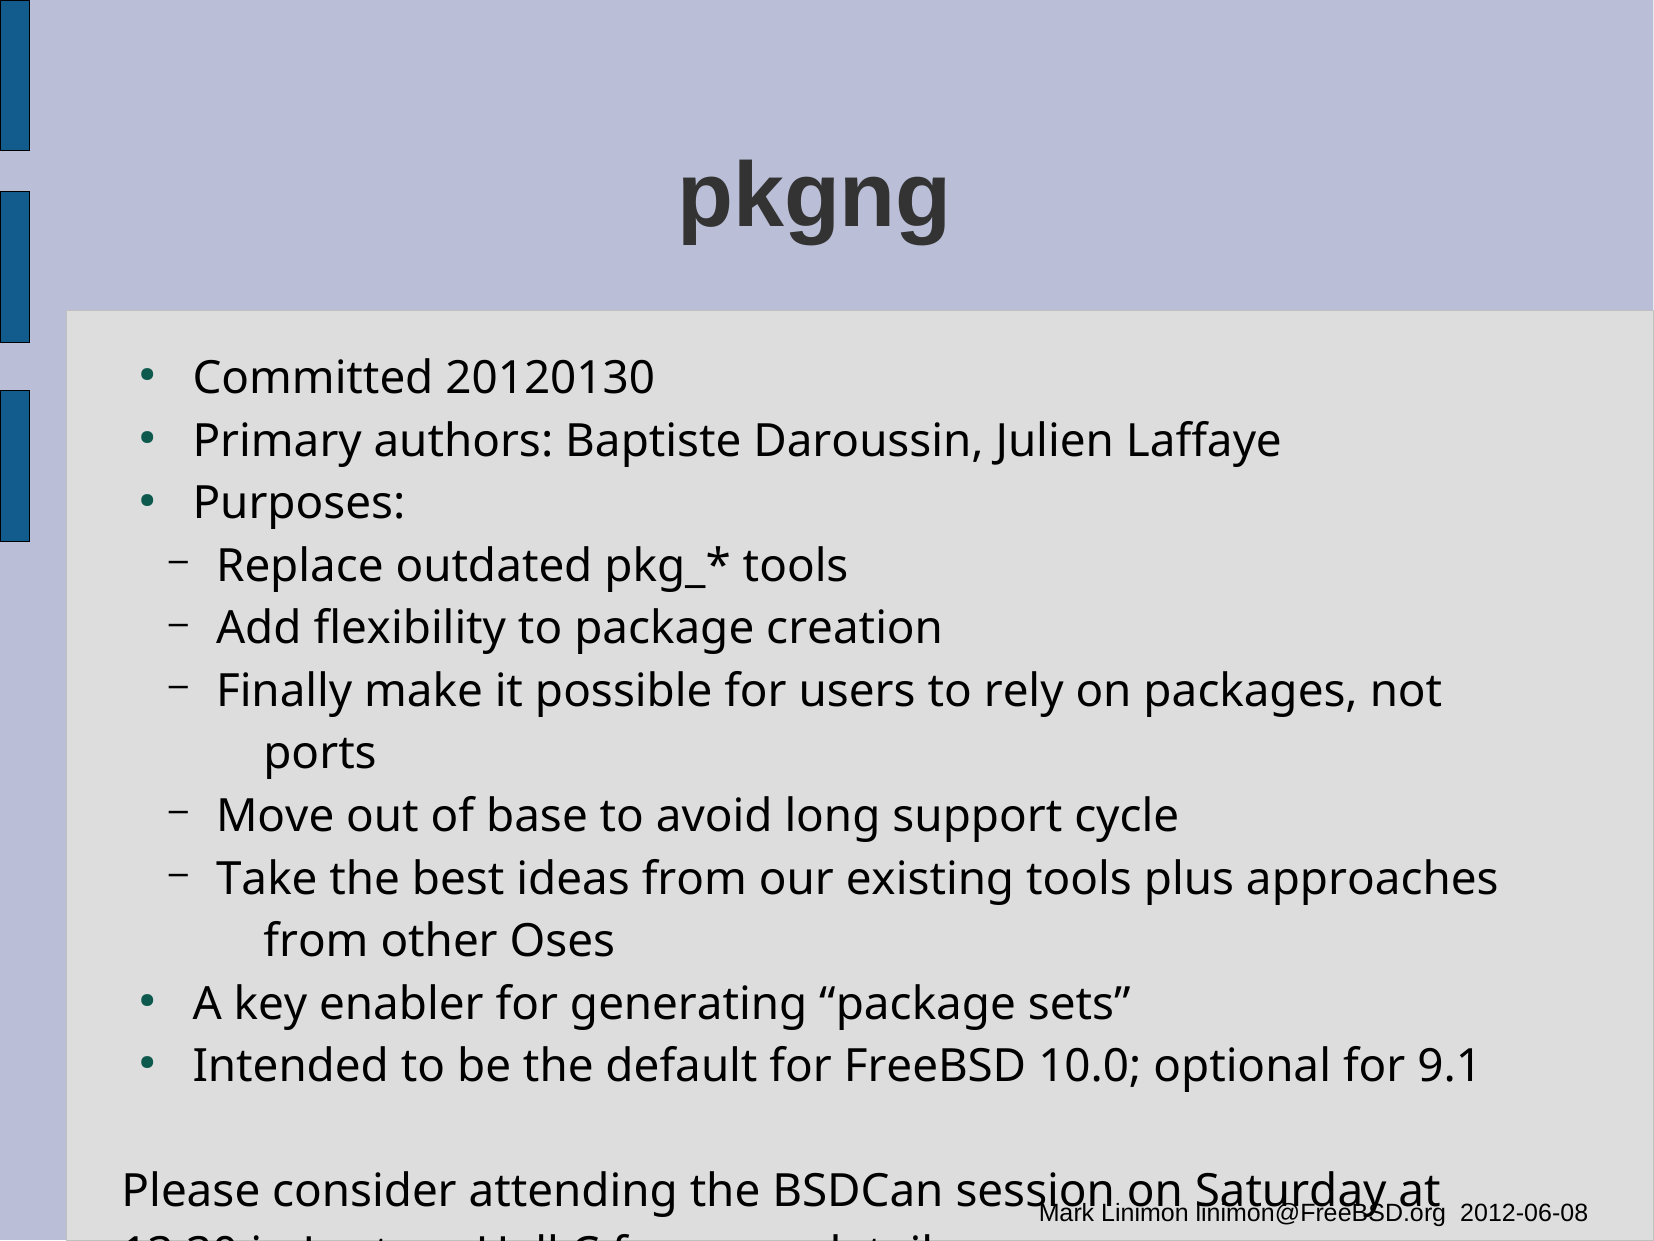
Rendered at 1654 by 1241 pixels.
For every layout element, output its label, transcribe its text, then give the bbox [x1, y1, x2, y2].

list Committed 20120130 Primary authors: Baptiste Daroussin, Julien Laffaye Purposes: Replace outdated pkg_* tools Add flexibility to package creation Finally make it possible for users to rely on packages, not ports Move out of base to avoid long support cycle Take the best ideas from our existing tools plus approaches from other Oses A key enabler for generating “package sets” Intended to be the default for FreeBSD 10.0; optional for 9.1 Please consider attending the BSDCan session on Saturday at 13:30 in Lecture Hall C for more details. [121, 344, 1534, 1198]
text_box Mark Linimon linimon@FreeBSD.org 2012-06-08 [1038, 1198, 1628, 1227]
title pkgng [121, 91, 1534, 299]
